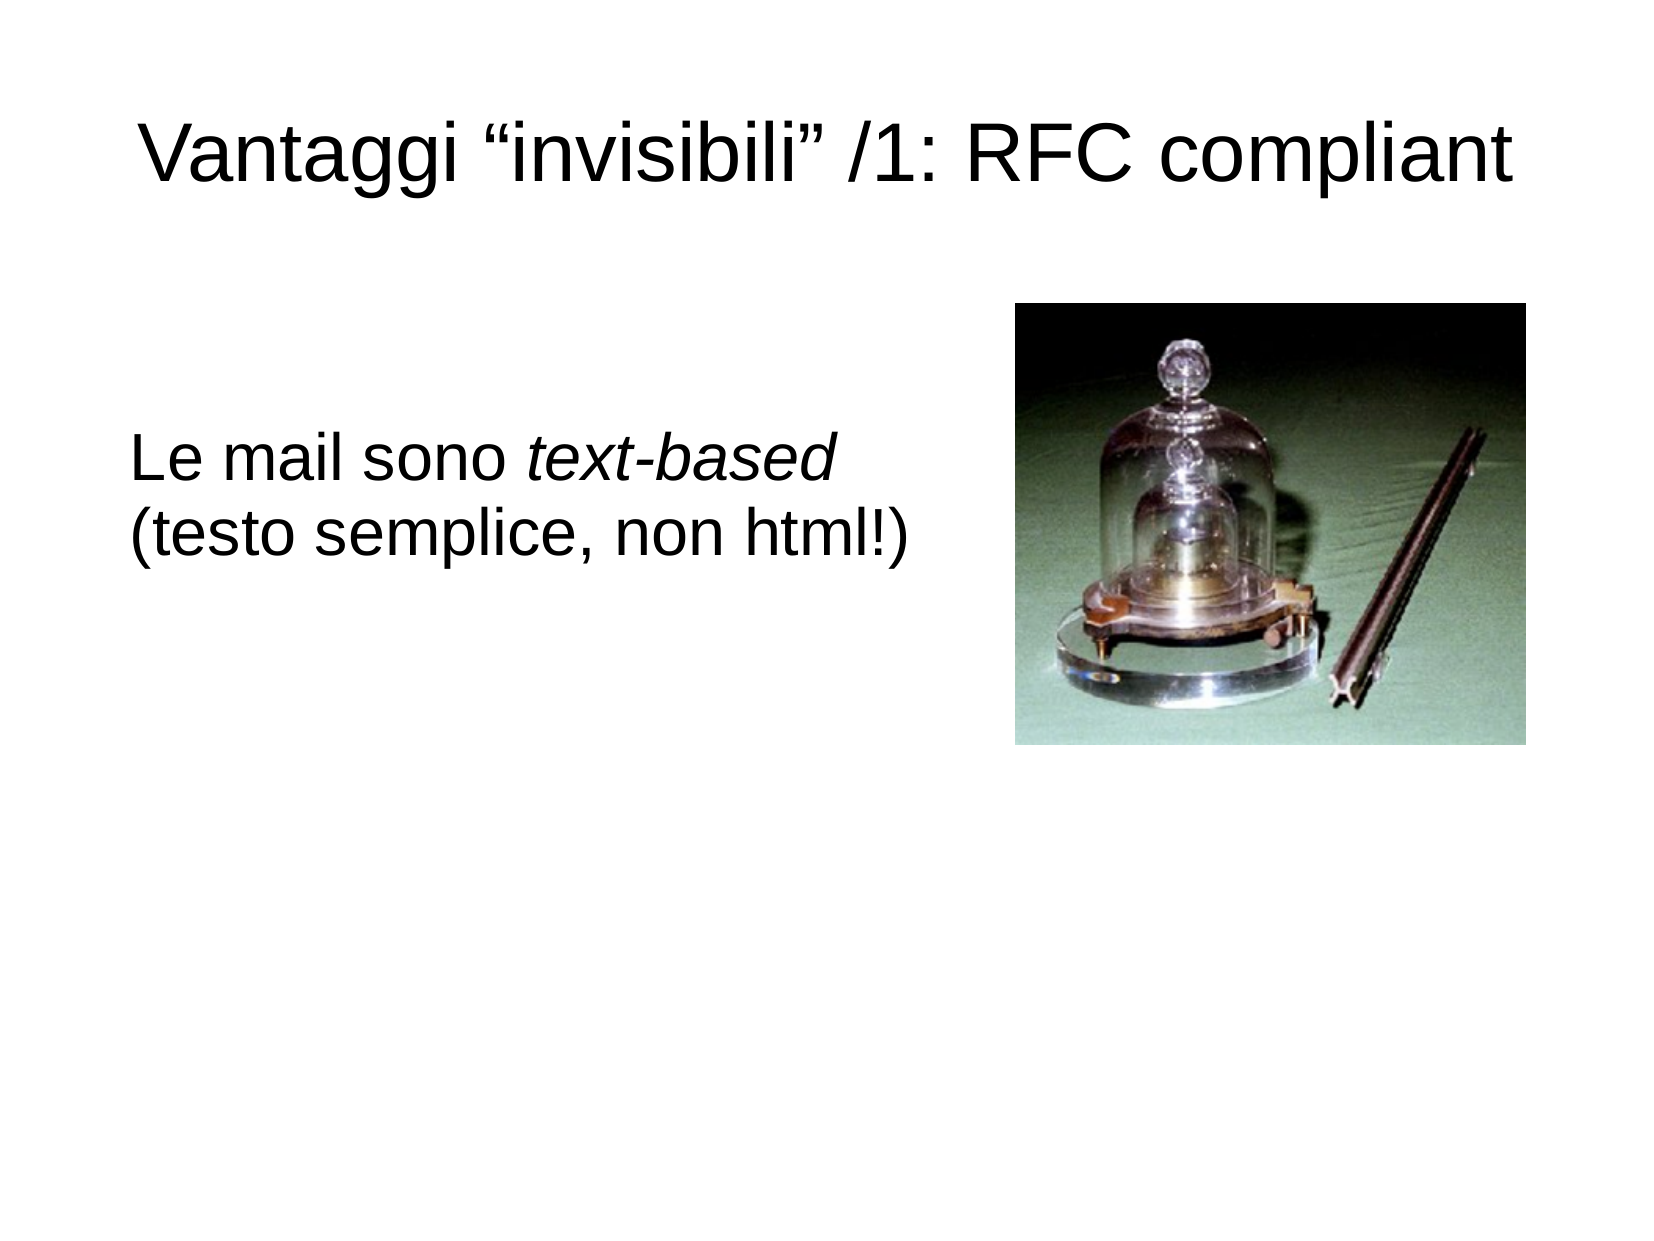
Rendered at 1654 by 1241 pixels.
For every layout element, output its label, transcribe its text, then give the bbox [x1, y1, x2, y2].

picture [1015, 303, 1526, 745]
title Vantaggi “invisibili” /1: RFC compliant [82, 49, 1571, 257]
list Le mail sono text-based (testo semplice, non html!) [59, 420, 981, 603]
